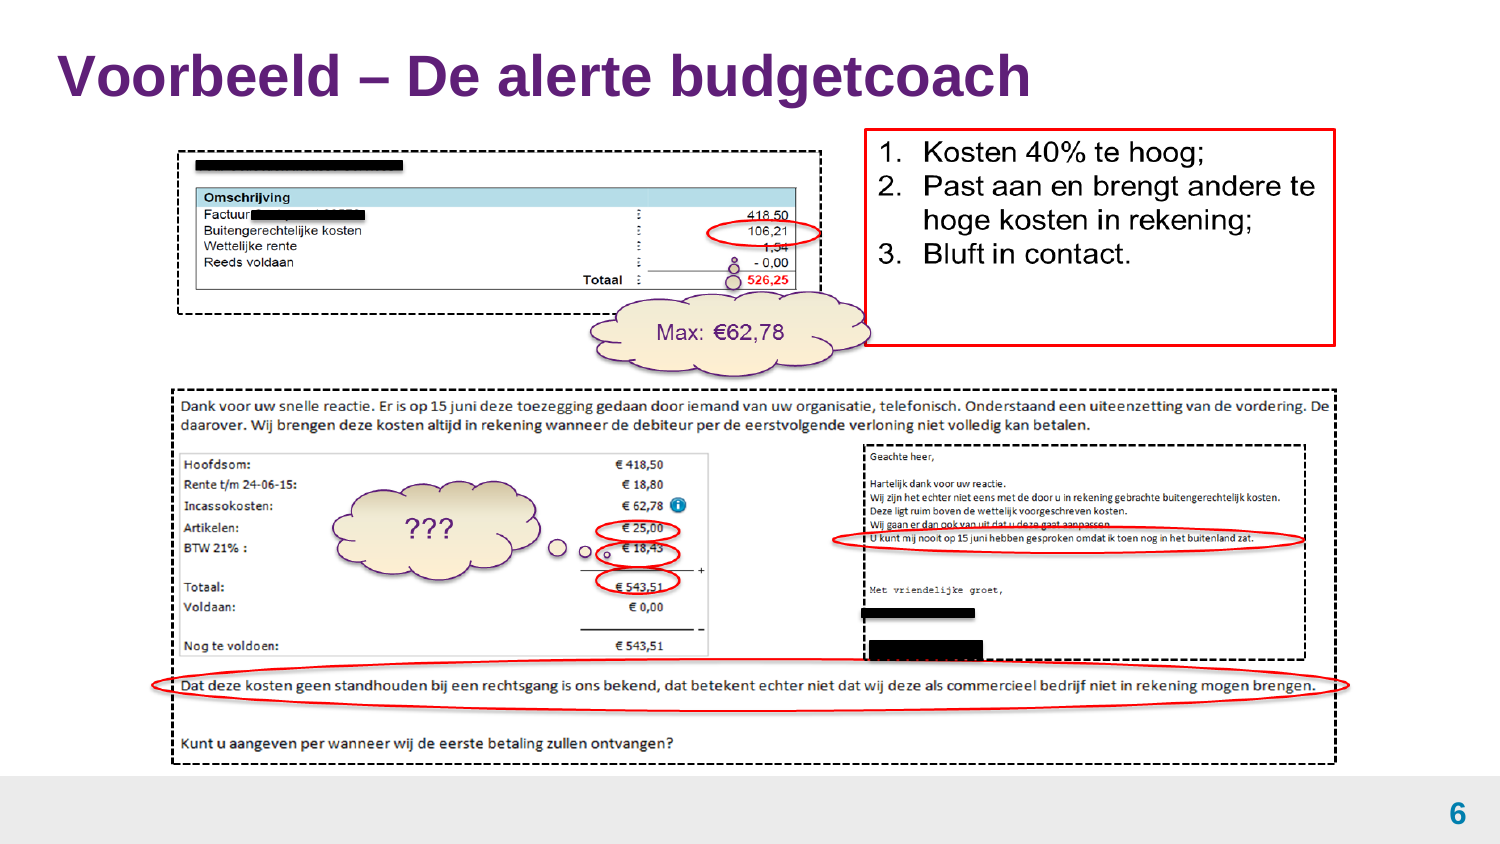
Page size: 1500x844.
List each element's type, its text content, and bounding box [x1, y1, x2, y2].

title Voorbeeld – De alerte budgetcoach [49, 2, 1400, 144]
text_box [0, 776, 1500, 844]
picture [145, 125, 1355, 765]
text_box 6 [1442, 786, 1475, 838]
